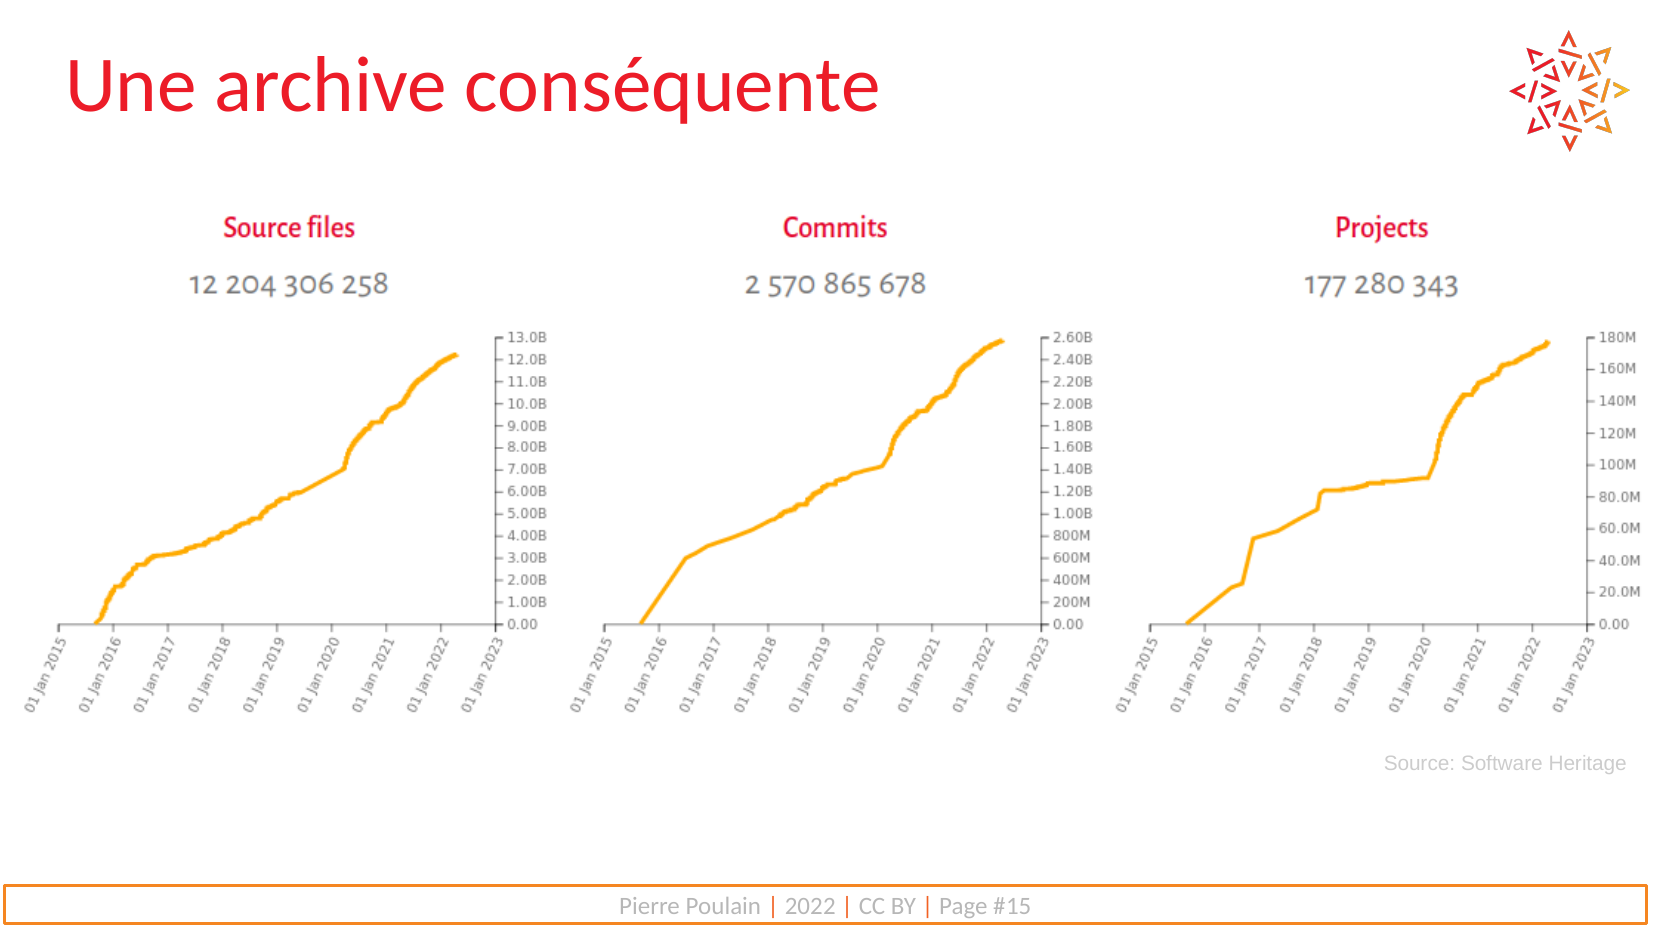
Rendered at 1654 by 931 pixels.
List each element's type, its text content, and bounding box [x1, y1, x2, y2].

title Une archive conséquente [64, 13, 1554, 169]
text_box Source: Software Heritage [1369, 744, 1642, 783]
picture [1554, 30, 1630, 152]
picture [0, 199, 1653, 730]
